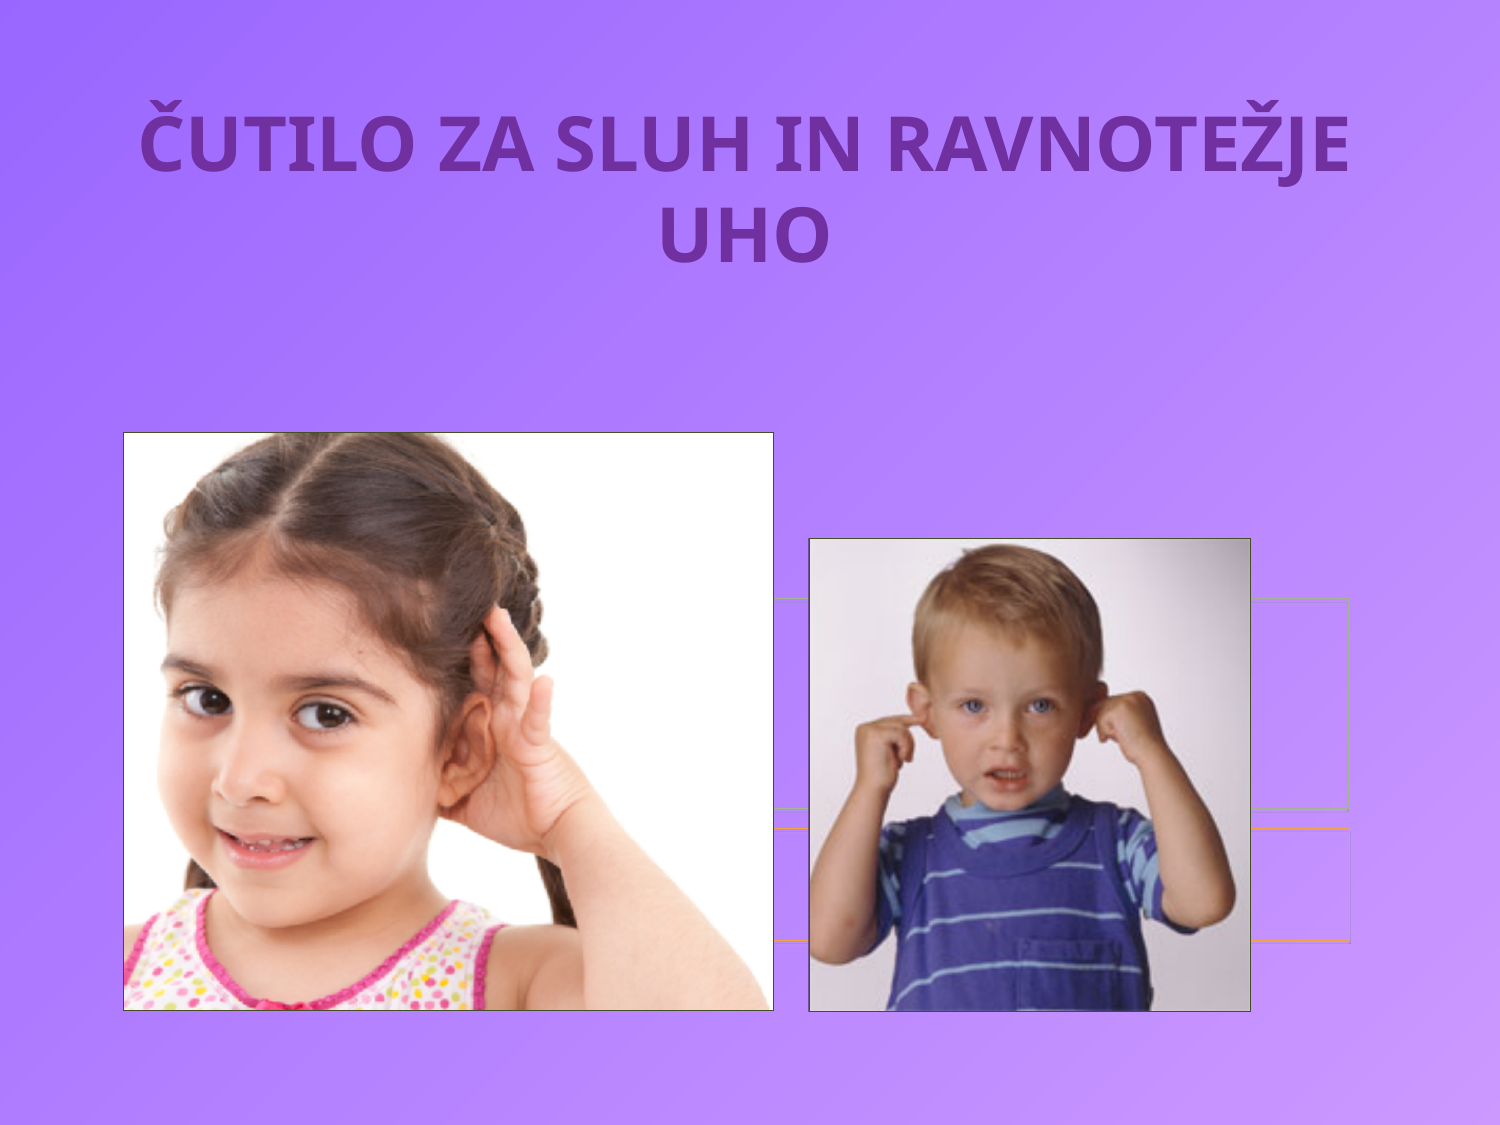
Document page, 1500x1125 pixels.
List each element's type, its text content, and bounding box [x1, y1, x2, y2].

title ČUTILO ZA SLUH IN RAVNOTEŽJE UHO [100, 87, 1390, 362]
picture [809, 538, 1251, 1012]
picture [123, 432, 774, 1011]
